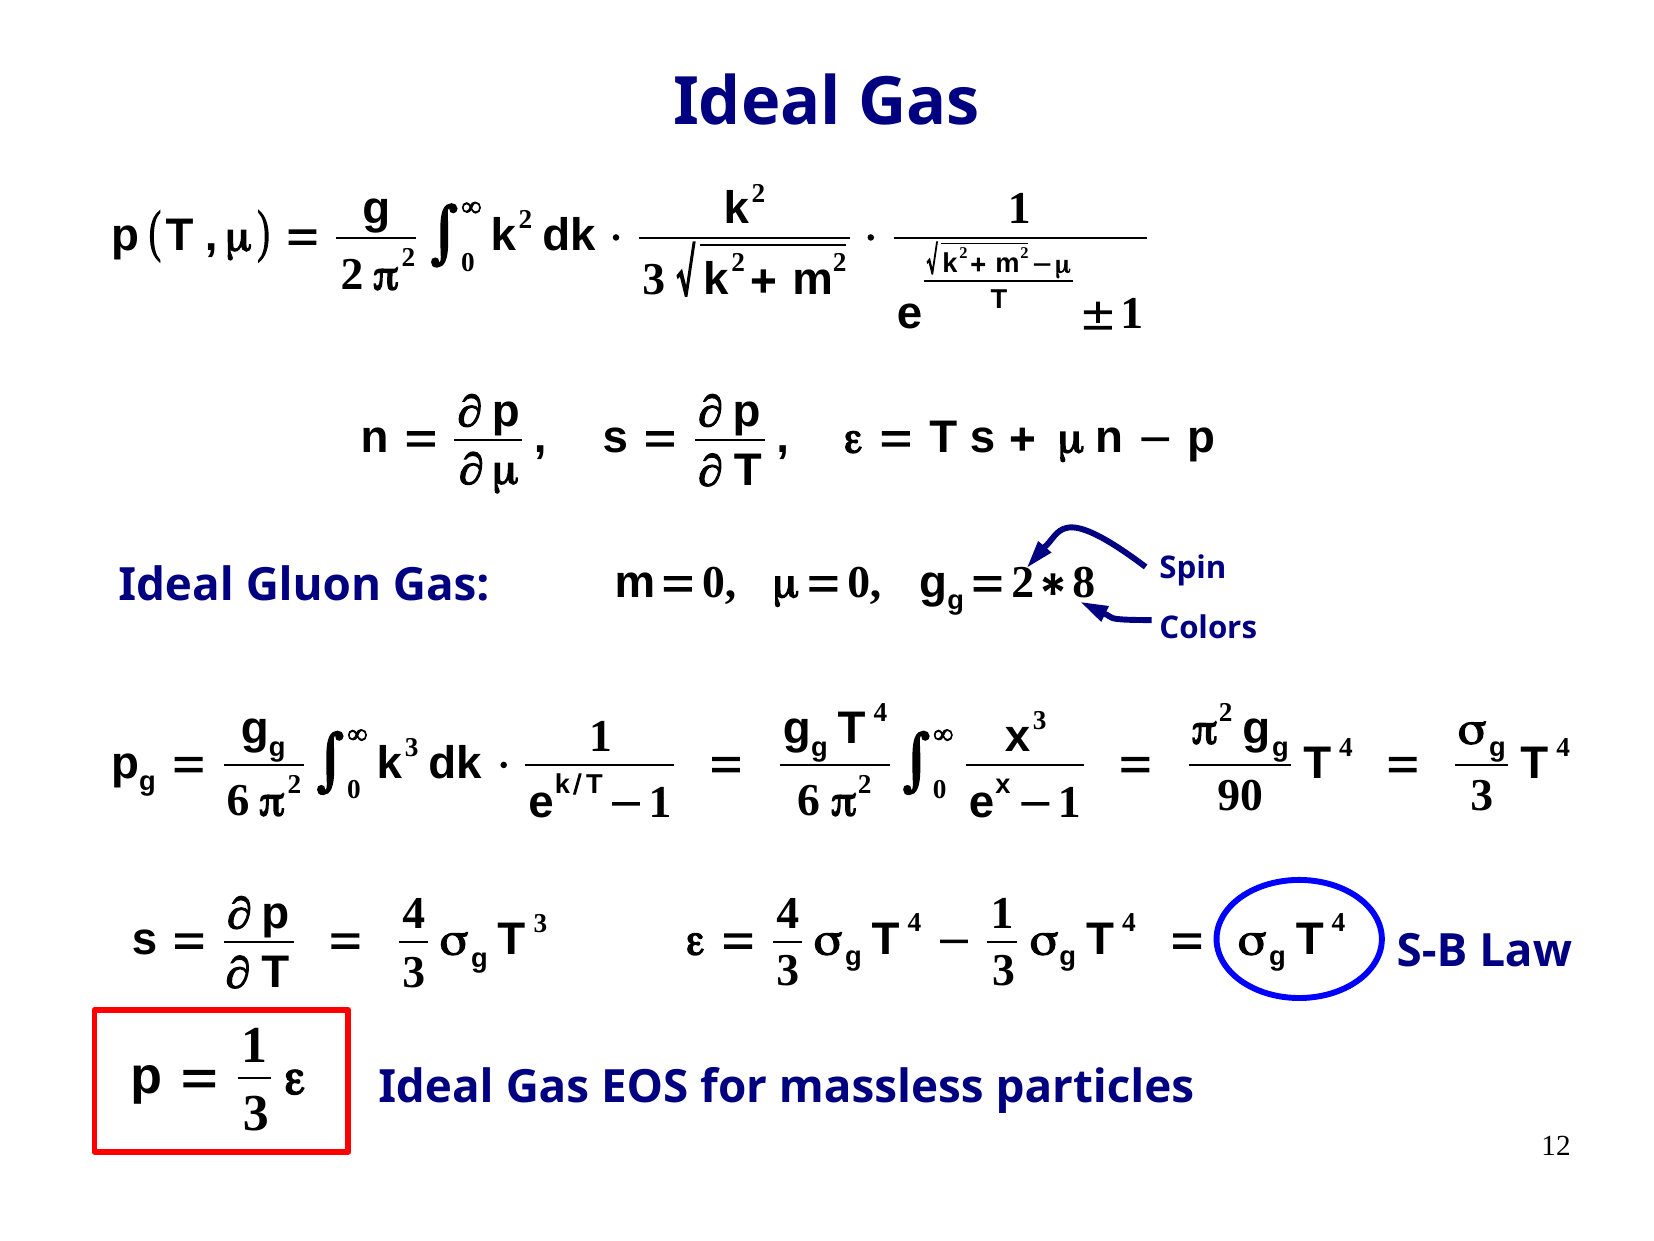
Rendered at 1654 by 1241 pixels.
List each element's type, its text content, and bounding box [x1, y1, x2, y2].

chart [679, 885, 1265, 997]
text_box Ideal Gas EOS for massless particles [363, 1046, 1334, 1117]
chart [1333, 989, 1352, 997]
title Ideal Gas [82, 49, 1571, 148]
chart [104, 177, 1155, 339]
chart [1220, 885, 1352, 995]
chart [608, 555, 1102, 616]
chart [124, 1015, 312, 1141]
text_box Spin Colors [1144, 537, 1285, 646]
chart [124, 885, 554, 998]
text_box Ideal Gluon Gas: [103, 544, 562, 615]
text_box S-B Law [1381, 910, 1622, 981]
chart [104, 696, 1577, 827]
chart [354, 383, 1222, 496]
